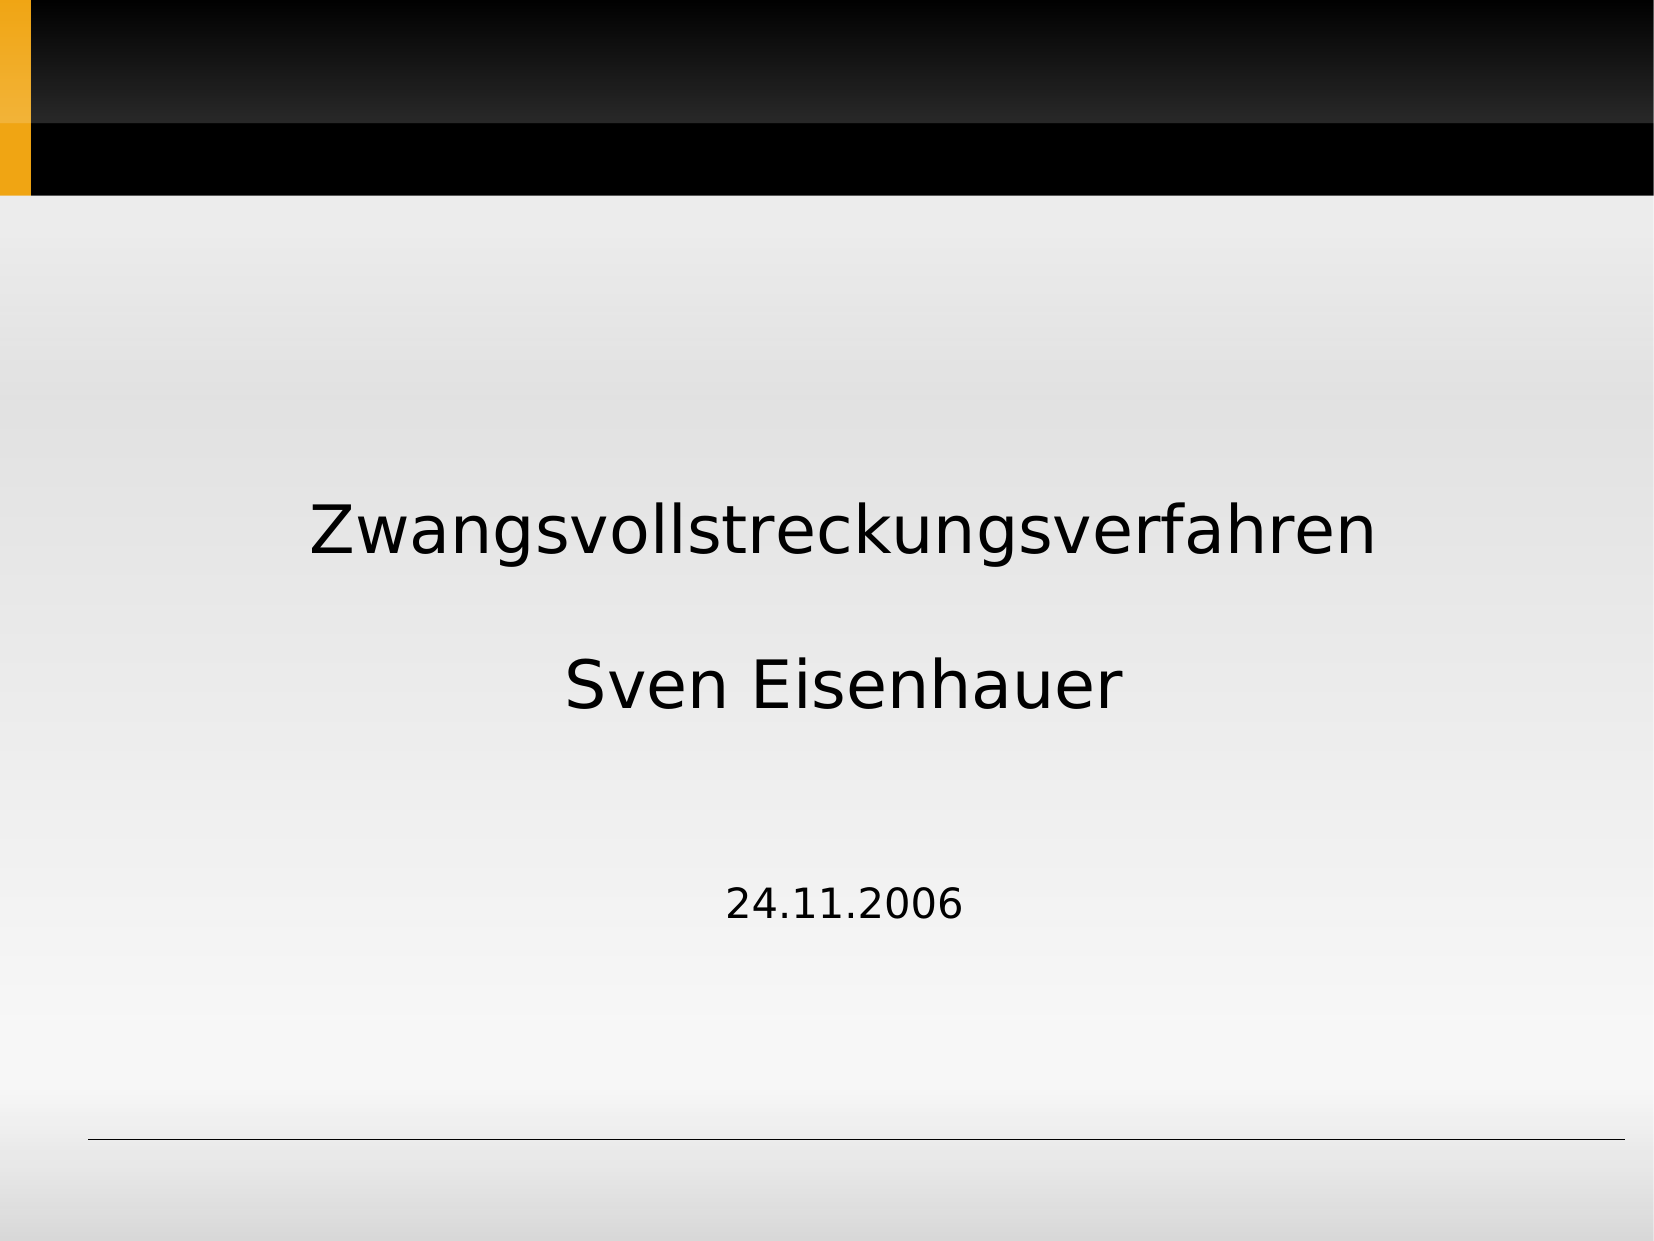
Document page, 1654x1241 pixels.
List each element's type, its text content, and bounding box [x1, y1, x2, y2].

picture [0, 0, 1654, 1241]
subtitle Zwangsvollstreckungsverfahren Sven Eisenhauer 24.11.2006 [82, 297, 1571, 1123]
